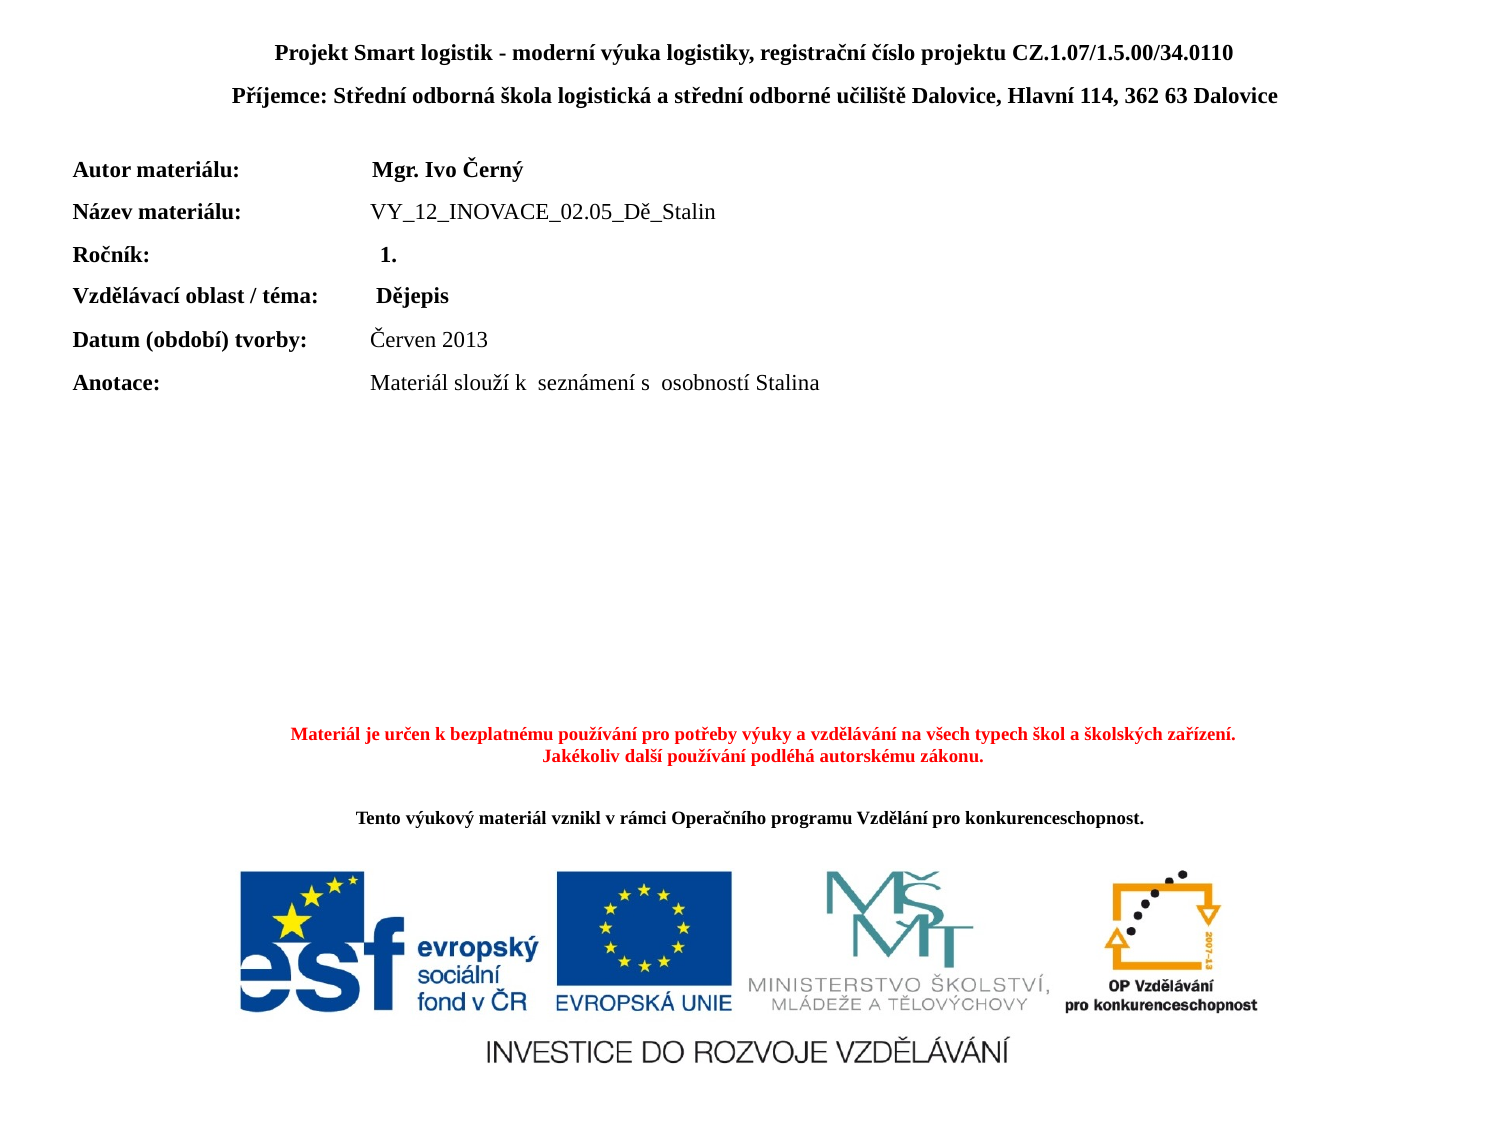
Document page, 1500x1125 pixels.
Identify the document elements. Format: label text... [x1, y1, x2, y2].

picture [235, 868, 1265, 1067]
text_box Datum (období) tvorby: [58, 318, 325, 360]
text_box Červen 2013 [356, 318, 679, 360]
text_box Materiál slouží k seznámení s osobností Stalina [356, 360, 1271, 402]
text_box Vzdělávací oblast / téma: Dějepis [58, 273, 1299, 316]
text_box Název materiálu: [58, 190, 341, 232]
text_box VY_12_INOVACE_02.05_Dě_Stalin [356, 190, 1314, 232]
text_box Autor materiálu: Mgr. Ivo Černý [58, 147, 764, 190]
text_box Projekt Smart logistik - moderní výuka logistiky, registrační číslo projektu CZ.1.07/1.5.00/34.0110 [260, 30, 1388, 73]
text_box Ročník: 1. [58, 232, 453, 273]
text_box Příjemce: Střední odborná škola logistická a střední odborné učiliště Dalovice, Hlavní 114, 362 63 Dalovice [218, 73, 1299, 115]
text_box Anotace: [58, 360, 198, 402]
text_box Materiál je určen k bezplatnému používání pro potřeby výuky a vzdělávání na všech typech škol a školských zařízení. Jakékoliv další používání podléhá autorskému zákonu. [0, 714, 1500, 774]
text_box Tento výukový materiál vznikl v rámci Operačního programu Vzdělání pro konkurenceschopnost. [129, 798, 1371, 836]
